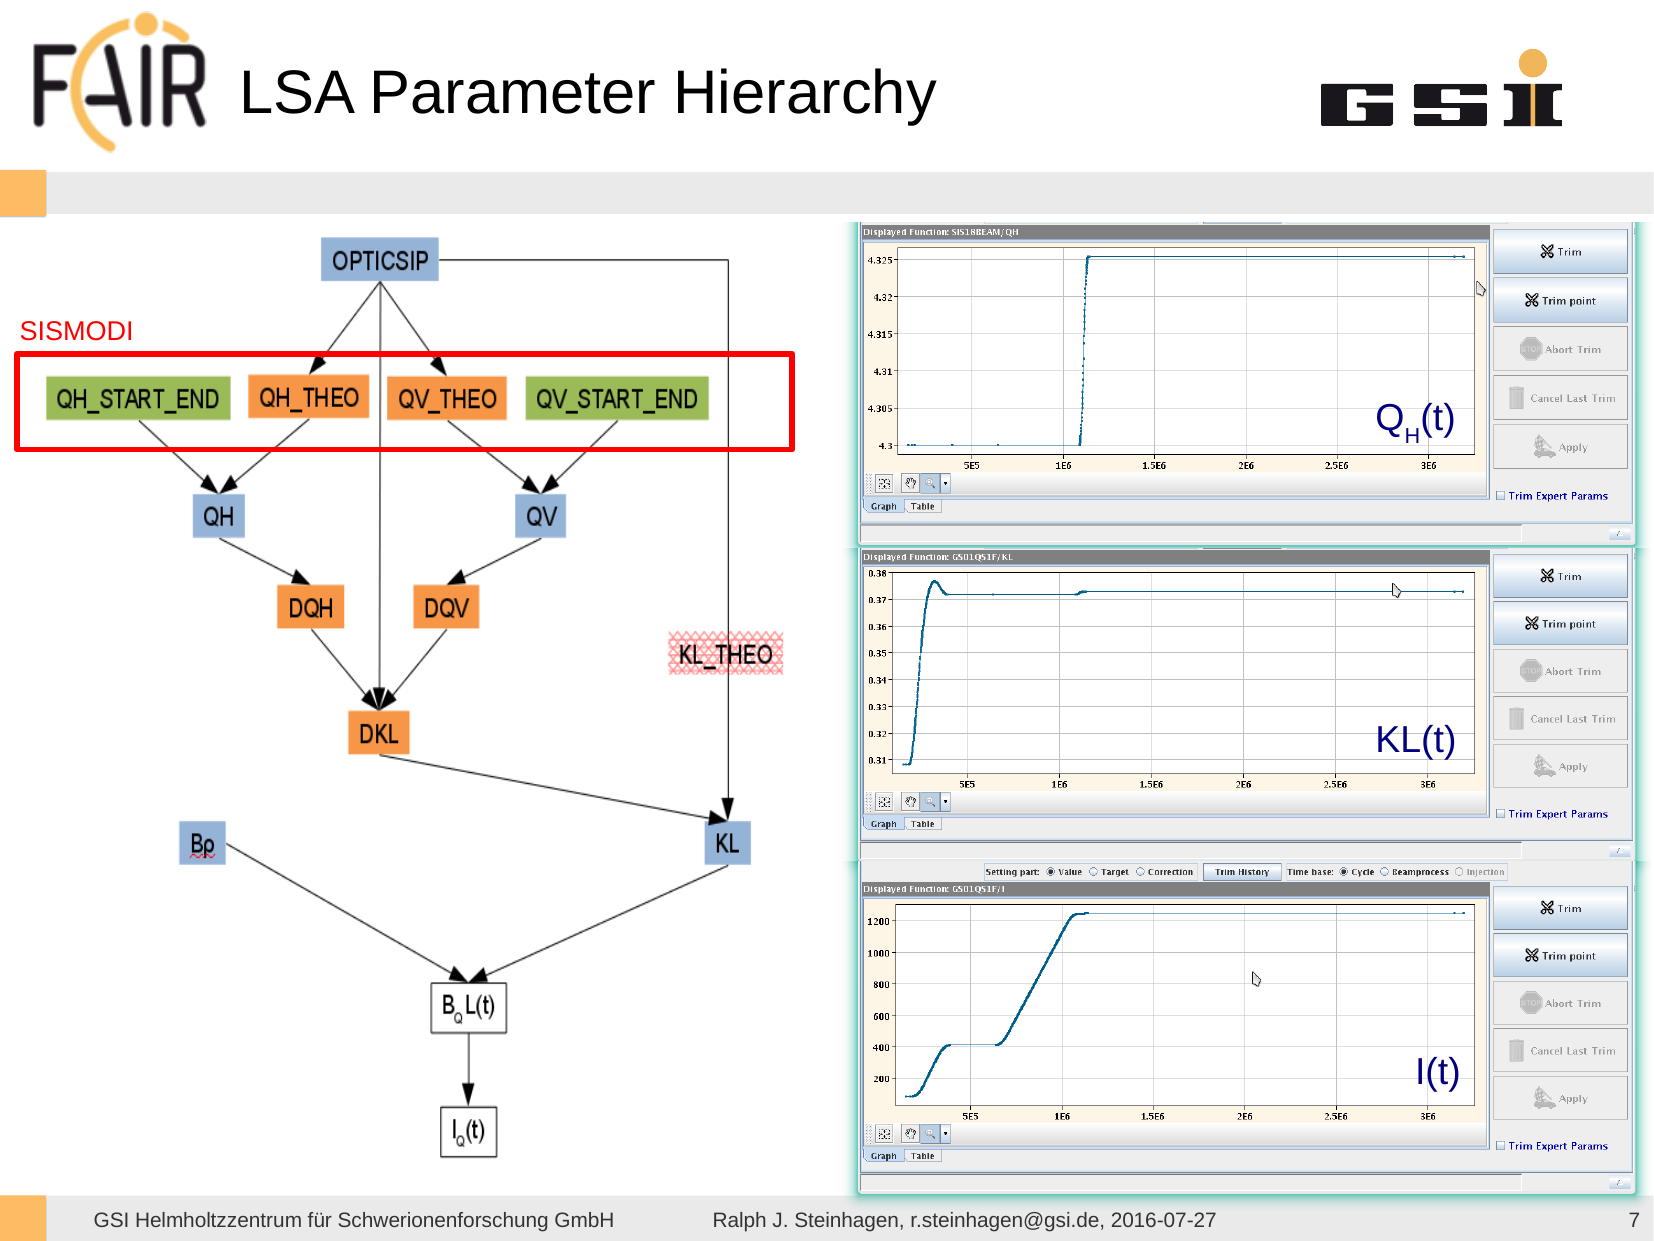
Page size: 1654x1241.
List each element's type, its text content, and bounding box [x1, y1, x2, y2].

title LSA Parameter Hierarchy [239, 23, 1300, 162]
text_box I(t) [1400, 1042, 1497, 1106]
text_box QH(t) [1360, 389, 1492, 462]
picture [42, 357, 789, 447]
picture [33, 10, 207, 155]
picture [42, 452, 793, 1174]
picture [1319, 46, 1564, 129]
text_box KL(t) [1360, 710, 1497, 820]
picture [830, 222, 1654, 1222]
text_box SISMODI [4, 308, 260, 359]
picture [42, 232, 793, 351]
